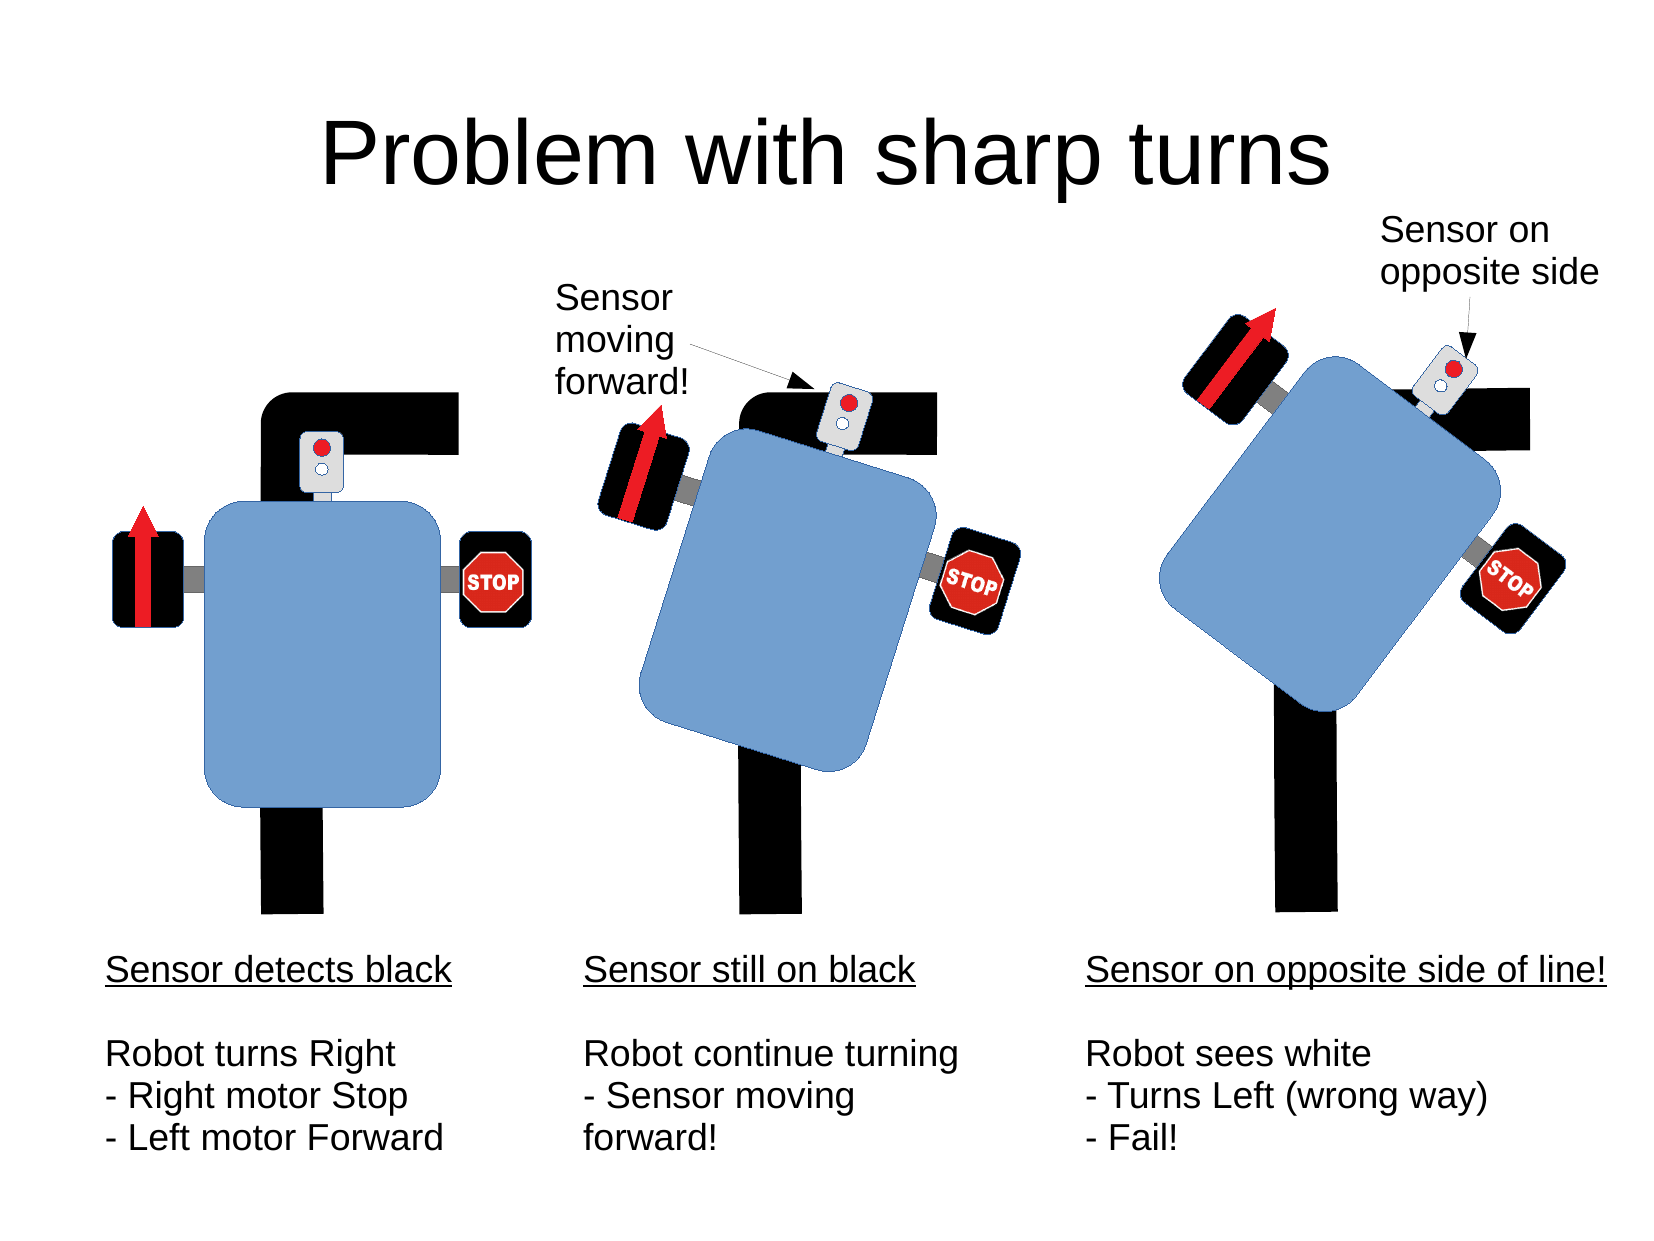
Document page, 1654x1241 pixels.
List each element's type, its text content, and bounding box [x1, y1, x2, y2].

text_box Sensor detects black Robot turns Right - Right motor Stop - Left motor Forward [90, 941, 511, 1167]
picture [462, 551, 524, 613]
text_box Sensor on opposite side of line! Robot sees white - Turns Left (wrong way) - Fail! [1070, 941, 1625, 1167]
text_box [1159, 308, 1566, 712]
title Problem with sharp turns [82, 49, 1571, 257]
picture [933, 544, 1010, 621]
text_box Sensor on opposite side [1365, 200, 1636, 384]
text_box [597, 382, 1021, 772]
text_box [112, 431, 532, 808]
picture [1467, 536, 1553, 622]
text_box Sensor moving forward! [540, 269, 721, 410]
text_box Sensor still on black Robot continue turning - Sensor moving forward! [568, 941, 989, 1167]
